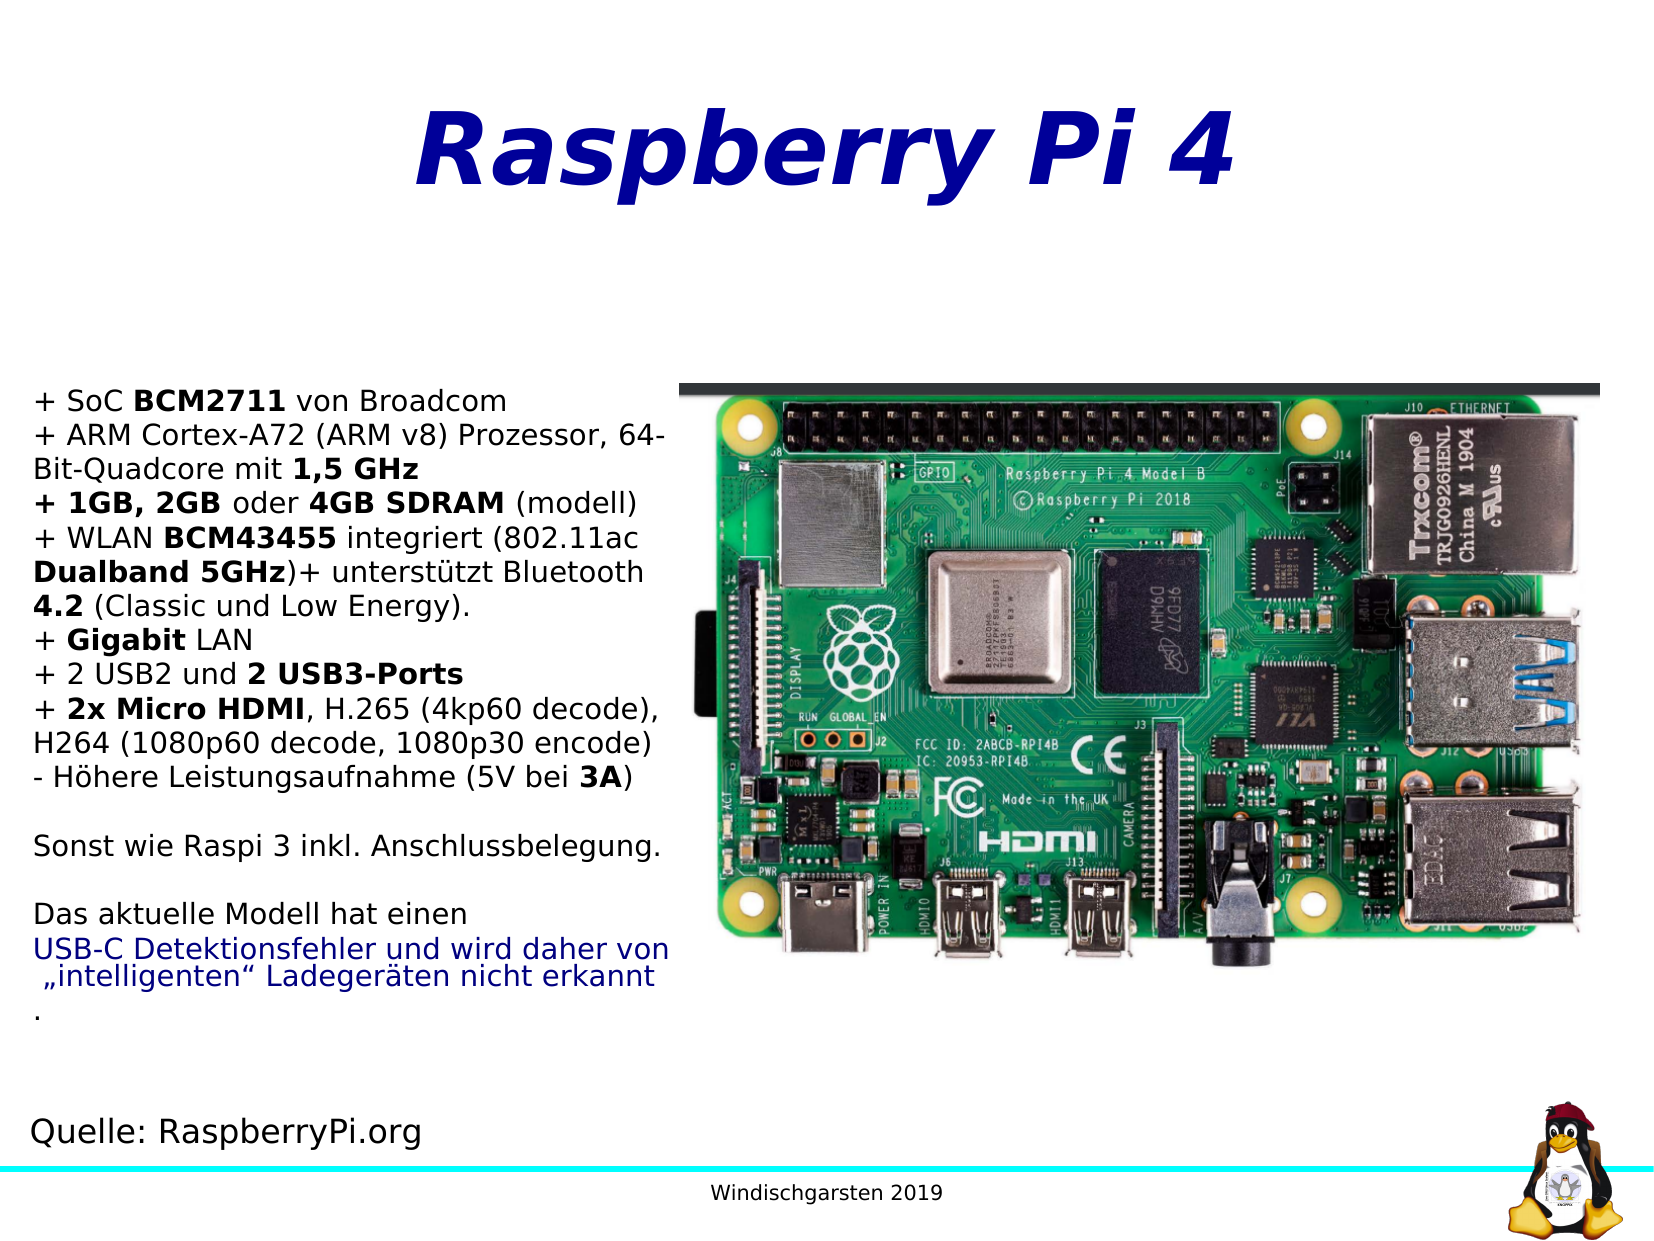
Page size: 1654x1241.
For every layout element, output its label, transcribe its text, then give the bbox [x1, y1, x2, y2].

list + SoC BCM2711 von Broadcom + ARM Cortex-A72 (ARM v8) Prozessor, 64-Bit-Quadcore mit 1,5 GHz + 1GB, 2GB oder 4GB SDRAM (modell) + WLAN BCM43455 integriert (802.11ac Dualband 5GHz)+ unterstützt Bluetooth 4.2 (Classic und Low Energy). + Gigabit LAN + 2 USB2 und 2 USB3-Ports + 2x Micro HDMI, H.265 (4kp60 decode), H264 (1080p60 decode, 1080p30 encode) - Höhere Leistungsaufnahme (5V bei 3A) Sonst wie Raspi 3 inkl. Anschlussbelegung. Das aktuelle Modell hat einen USB-C Detektionsfehler und wird daher von „intelligenten“ Ladegeräten nicht erkannt. [32, 383, 680, 1060]
text_box Quelle: RaspberryPi.org [29, 1113, 473, 1152]
title Raspberry Pi 4 [121, 33, 1534, 267]
picture [1505, 1100, 1625, 1241]
picture [679, 383, 1600, 975]
